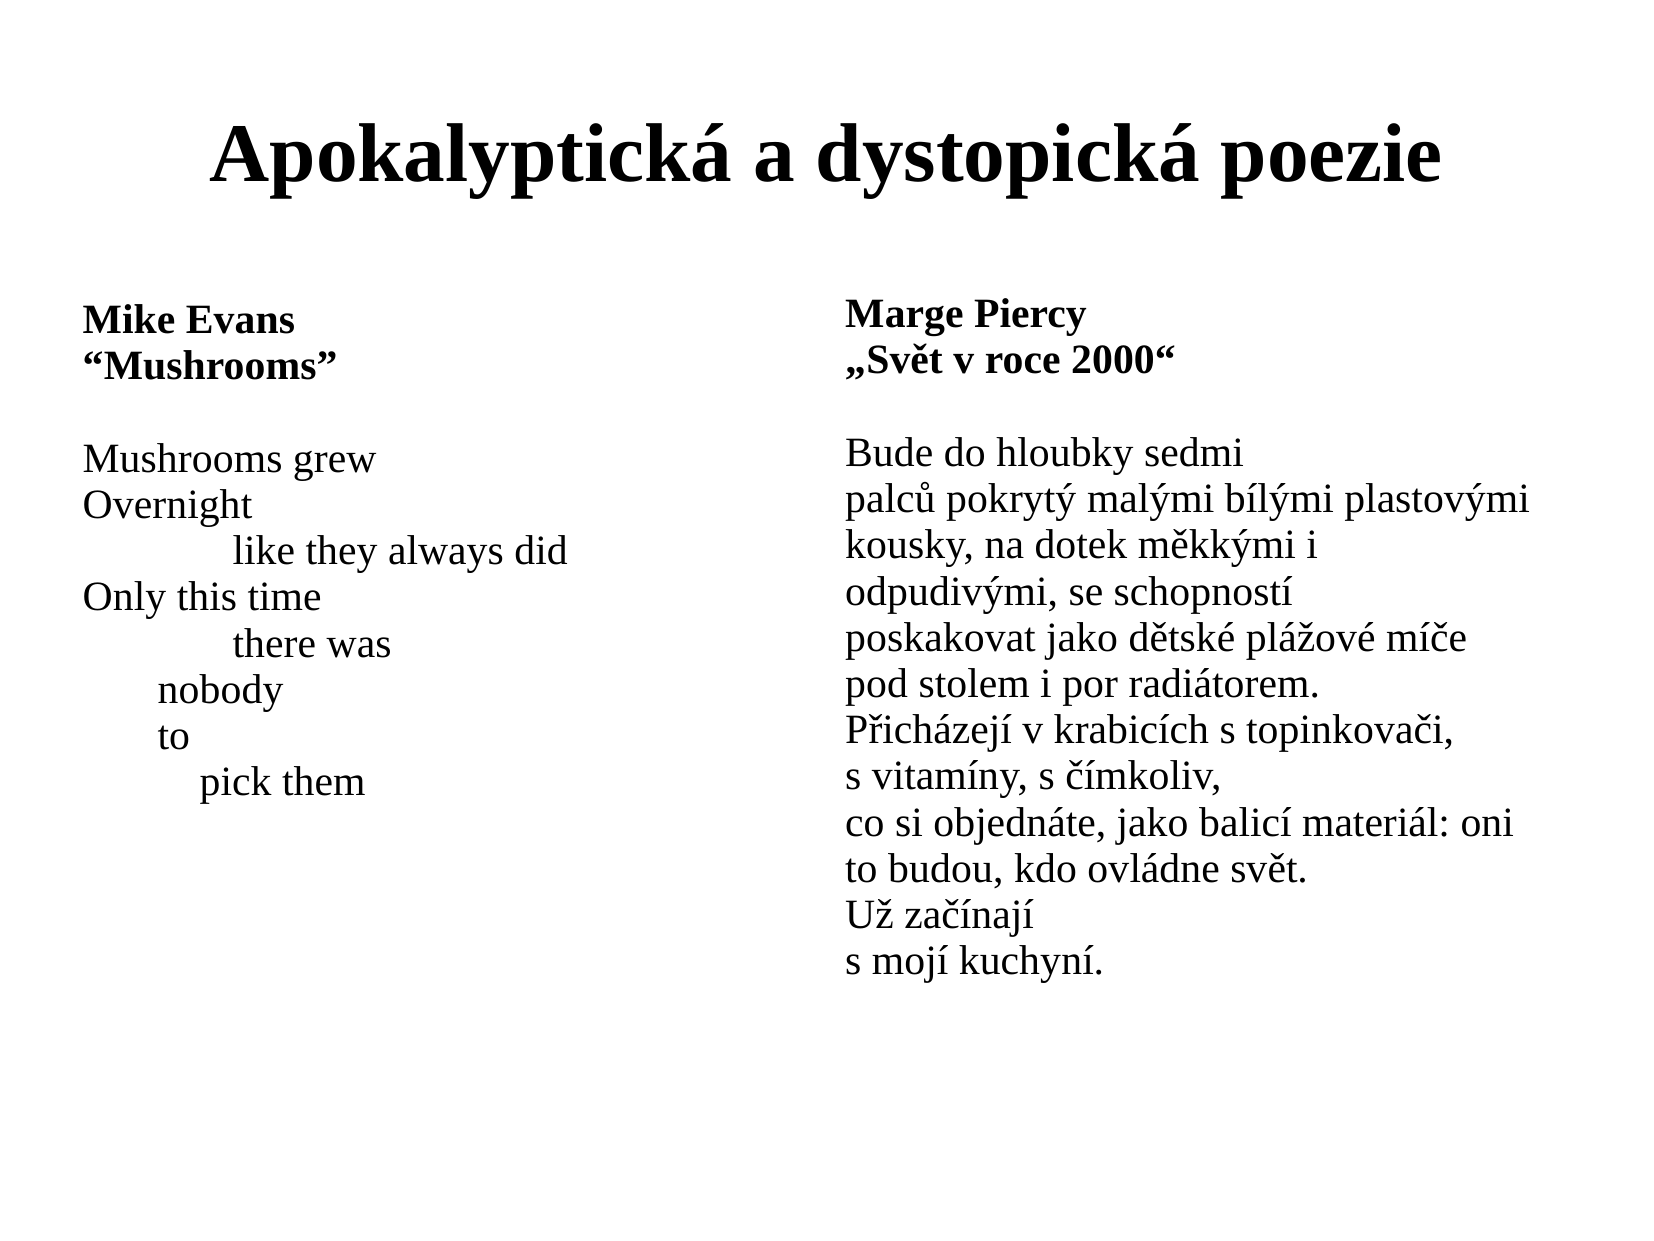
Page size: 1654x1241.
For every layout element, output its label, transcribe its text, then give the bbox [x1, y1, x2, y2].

list Mike Evans “Mushrooms” Mushrooms grew Overnight like they always did Only this time there was nobody to pick them [82, 296, 809, 1016]
list Marge Piercy „Svět v roce 2000“ Bude do hloubky sedmi palců pokrytý malými bílými plastovými kousky, na dotek měkkými i odpudivými, se schopností poskakovat jako dětské plážové míče pod stolem i por radiátorem. Přicházejí v krabicích s topinkovači, s vitamíny, s čímkoliv, co si objednáte, jako balicí materiál: oni to budou, kdo ovládne svět. Už začínají s mojí kuchyní. [845, 290, 1572, 1010]
title Apokalyptická a dystopická poezie [82, 49, 1571, 257]
